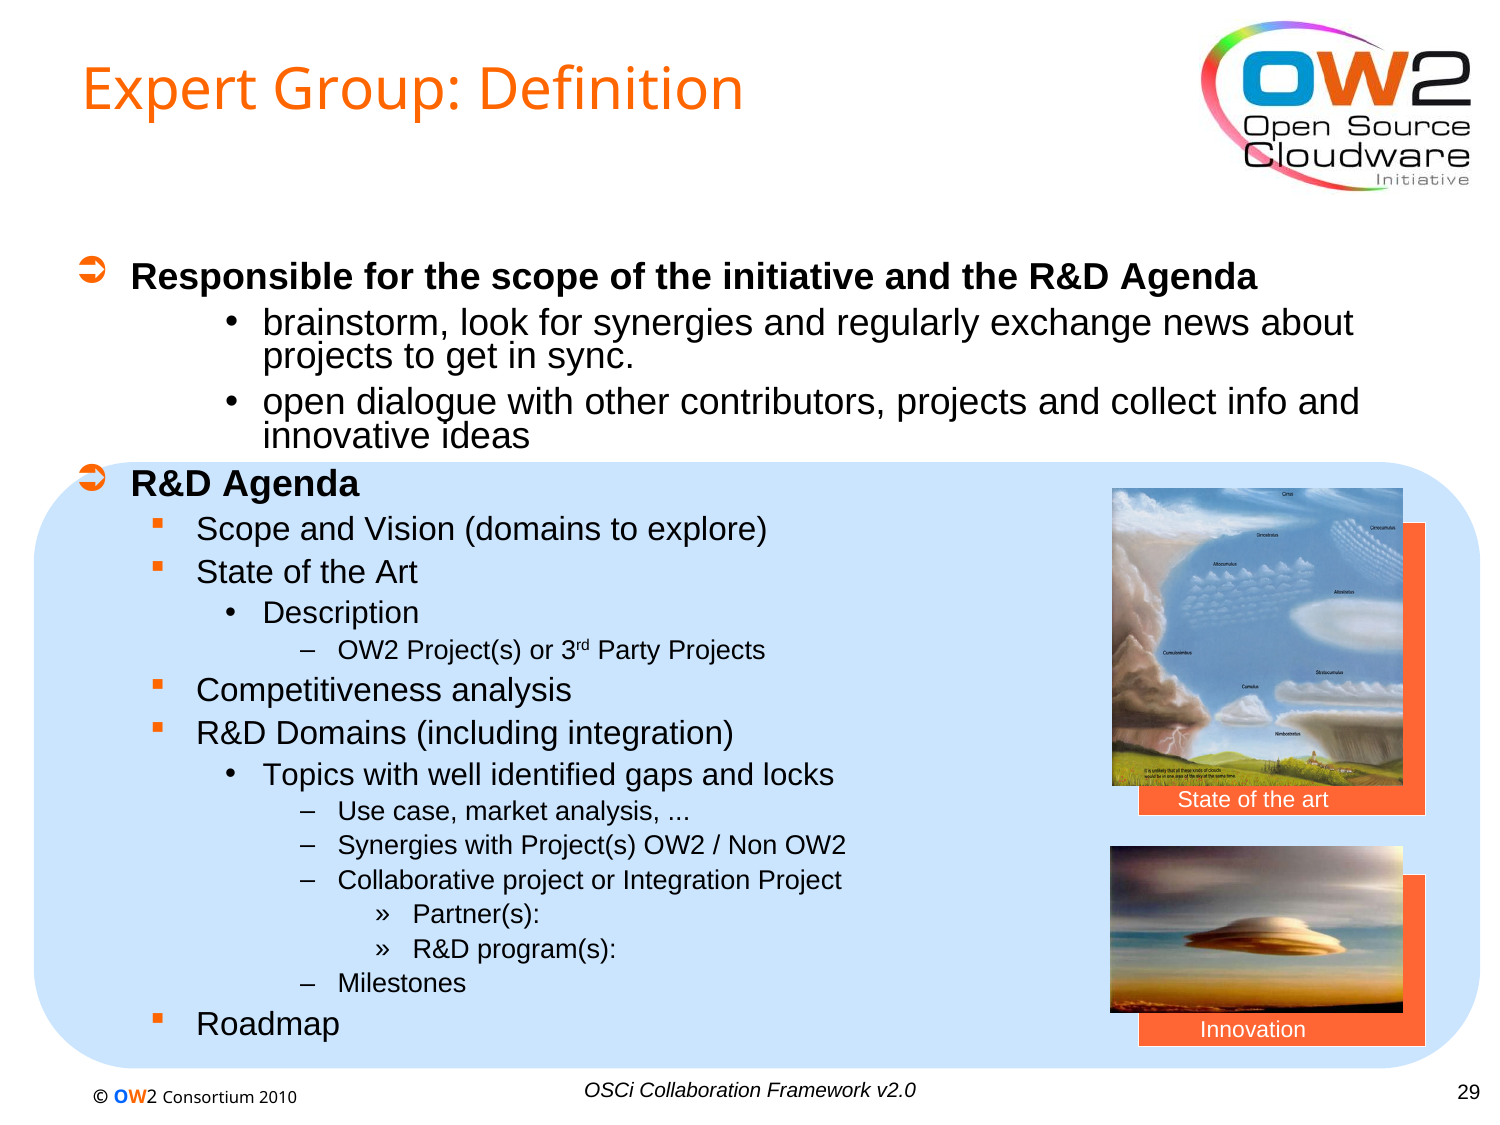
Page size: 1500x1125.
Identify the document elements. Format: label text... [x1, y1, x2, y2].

text_box [33, 482, 74, 1049]
picture [1199, 19, 1472, 195]
text_box [81, 473, 1481, 1069]
title Expert Group: Definition [81, 43, 1182, 213]
picture [1112, 488, 1403, 786]
text_box State of the art [1119, 780, 1388, 822]
text_box Innovation [1119, 1010, 1388, 1052]
list Responsible for the scope of the initiative and the R&D Agenda brainstorm, look for synergies and regularly exchange news about projects to get in sync. open dialogue with other contributors, projects and collect info and innovative ideas R&D Agenda Scope and Vision (domains to explore) State of the Art Description OW2 Project(s) or 3rd Party Projects Competitiveness analysis R&D Domains (including integration) Topics with well identified gaps and locks Use case, market analysis, ... Synergies with Project(s) OW2 / Non OW2 Collaborative project or Integration Project Partner(s): R&D program(s): Milestones Roadmap [74, 262, 1425, 1053]
picture [1110, 846, 1403, 1013]
